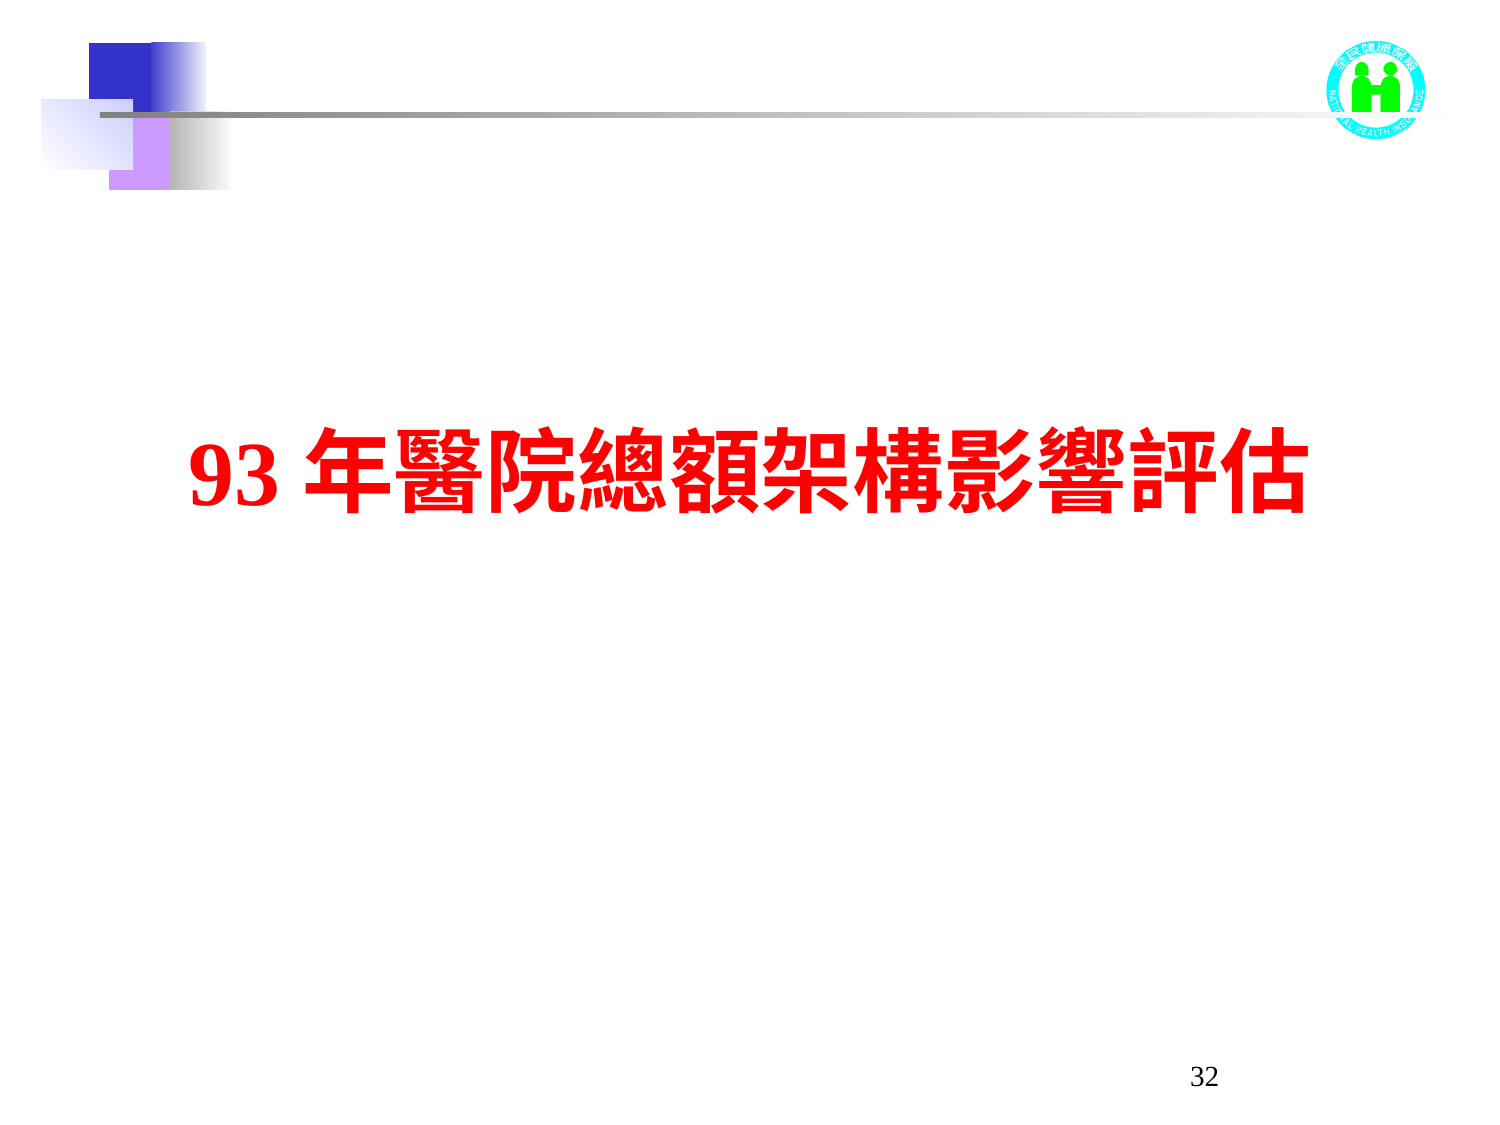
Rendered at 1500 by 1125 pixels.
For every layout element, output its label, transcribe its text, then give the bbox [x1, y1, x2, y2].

title 93年醫院總額架構影響評估 [112, 375, 1388, 563]
text_box [1175, 1050, 1488, 1125]
